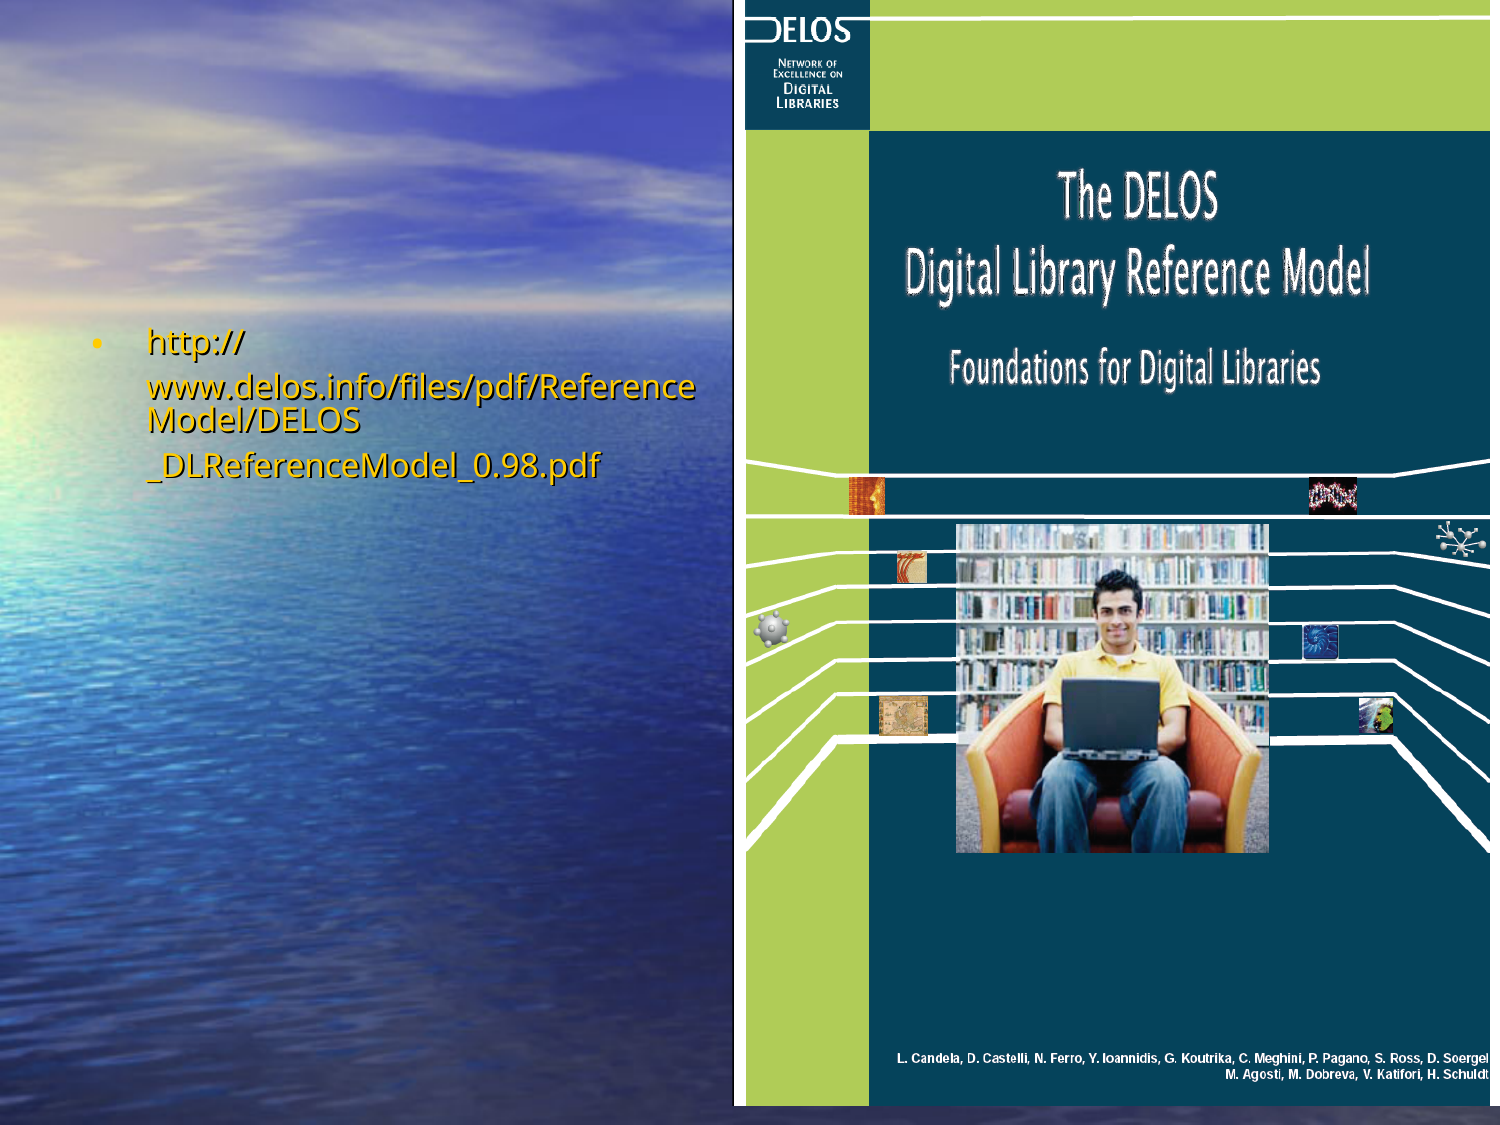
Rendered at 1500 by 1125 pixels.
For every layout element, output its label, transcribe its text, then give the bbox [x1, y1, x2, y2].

picture [0, 0, 1500, 1125]
list http://www.delos.info/files/pdf/ReferenceModel/DELOS_DLReferenceModel_0.98.pdf [74, 312, 727, 988]
